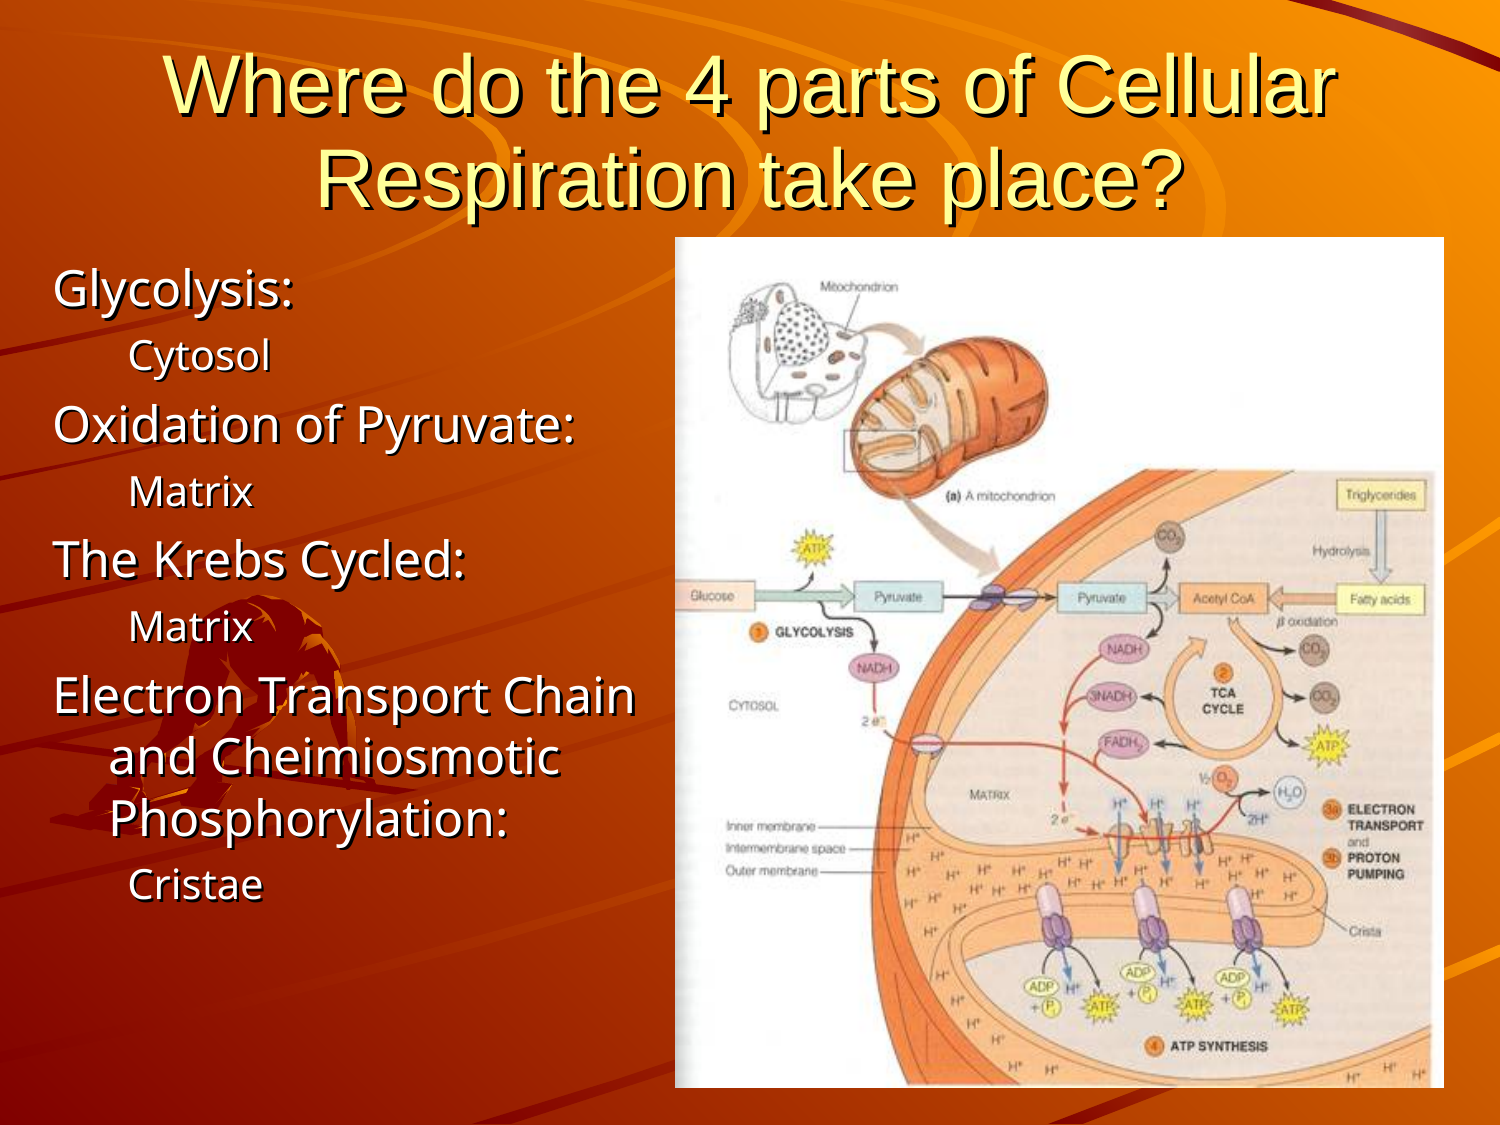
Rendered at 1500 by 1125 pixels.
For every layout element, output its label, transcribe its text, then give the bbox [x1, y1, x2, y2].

list Glycolysis: Cytosol Oxidation of Pyruvate: Matrix The Krebs Cycled: Matrix Electron Transport Chain and Cheimiosmotic Phosphorylation: Cristae [37, 249, 675, 994]
title Where do the 4 parts of Cellular Respiration take place? [75, 10, 1426, 233]
picture [675, 237, 1444, 1088]
